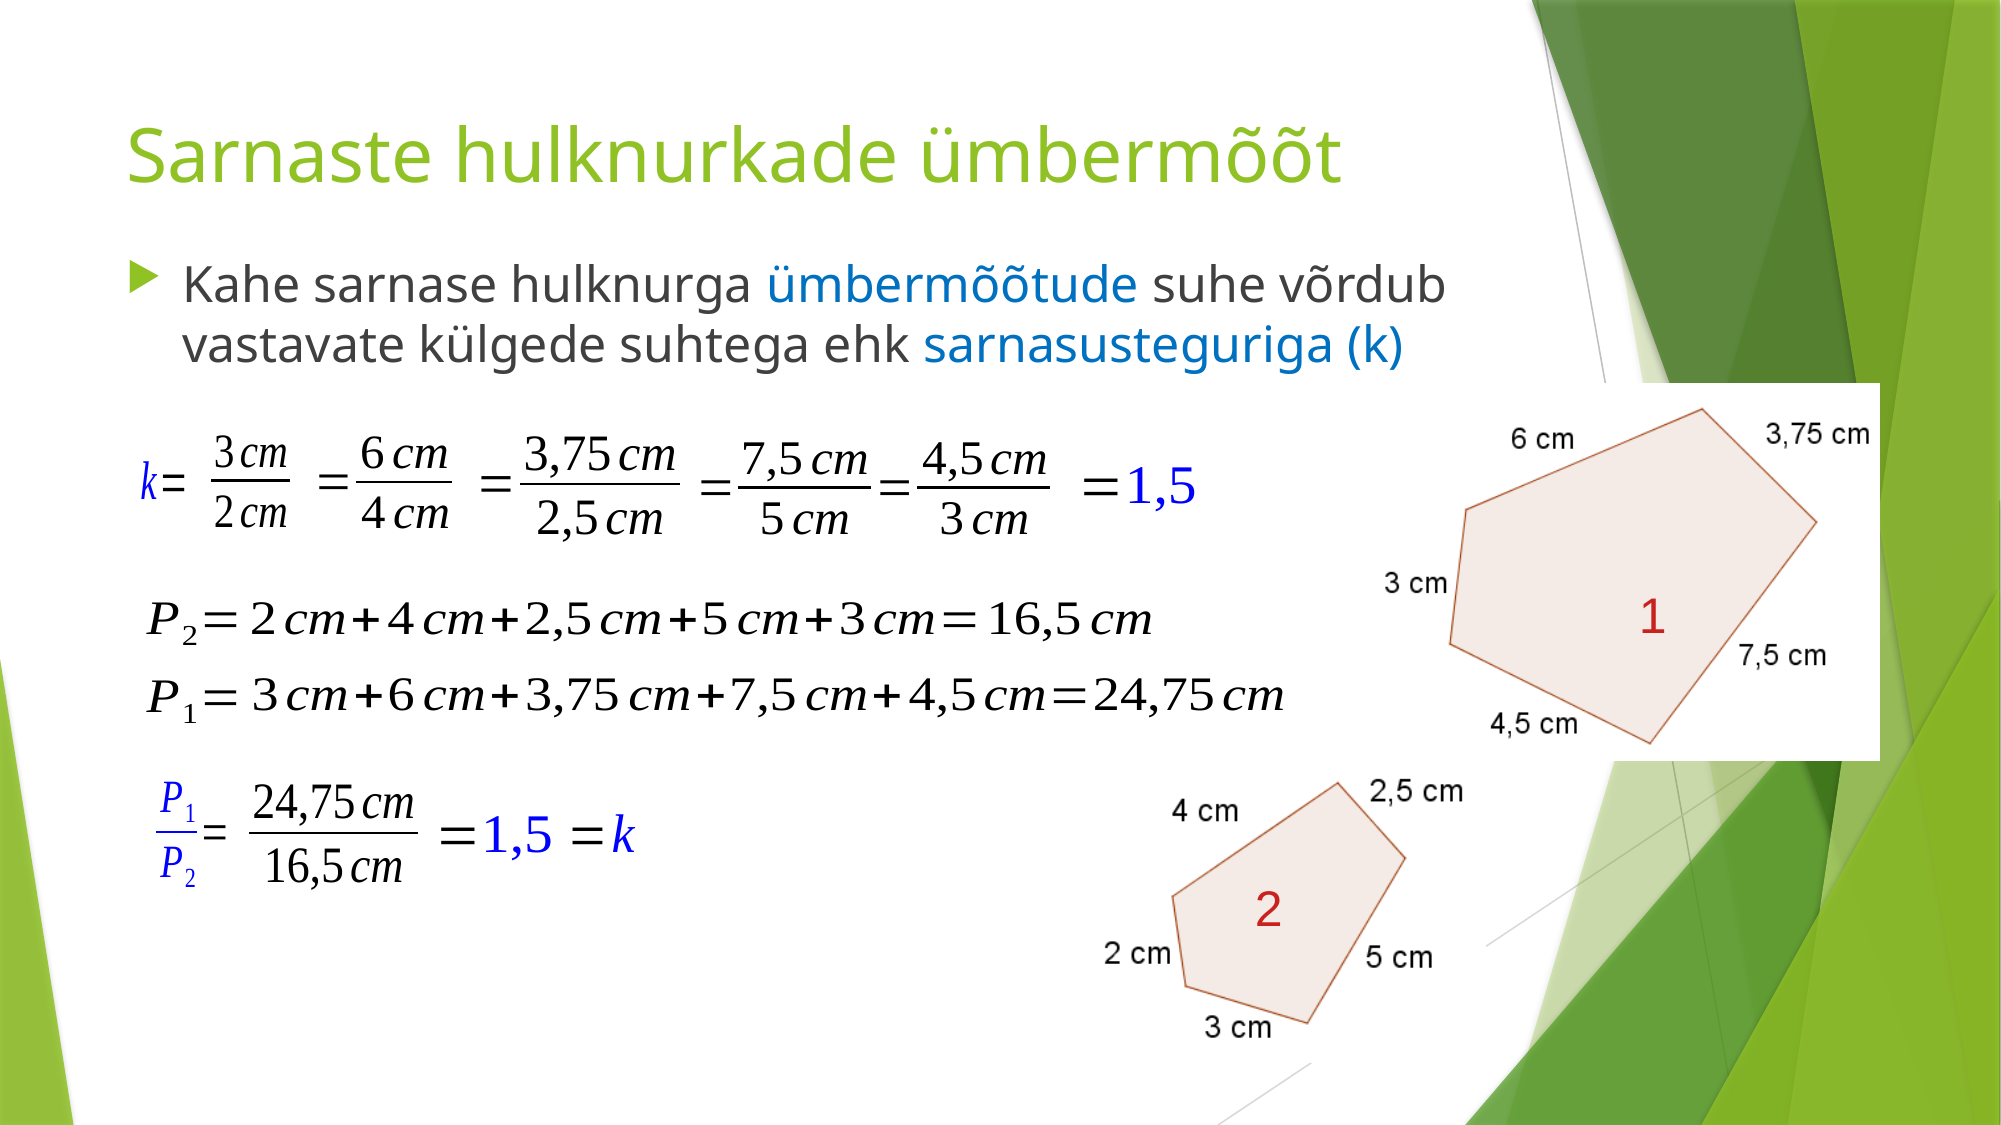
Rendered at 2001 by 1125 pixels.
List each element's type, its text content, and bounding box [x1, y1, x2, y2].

text_box 2 [1240, 874, 1298, 945]
chart [130, 666, 1300, 730]
chart [145, 770, 650, 895]
title Sarnaste hulknurkade ümbermõõt [111, 100, 1522, 244]
list Kahe sarnase hulknurga ümbermõõtude suhe võrdub vastavate külgede suhtega ehk sarnasusteguriga (k) [111, 244, 1522, 882]
text_box 1 [1624, 580, 1682, 652]
picture [1092, 882, 1486, 1063]
picture [1522, 383, 1880, 761]
chart [130, 590, 1167, 652]
chart [130, 424, 1213, 546]
